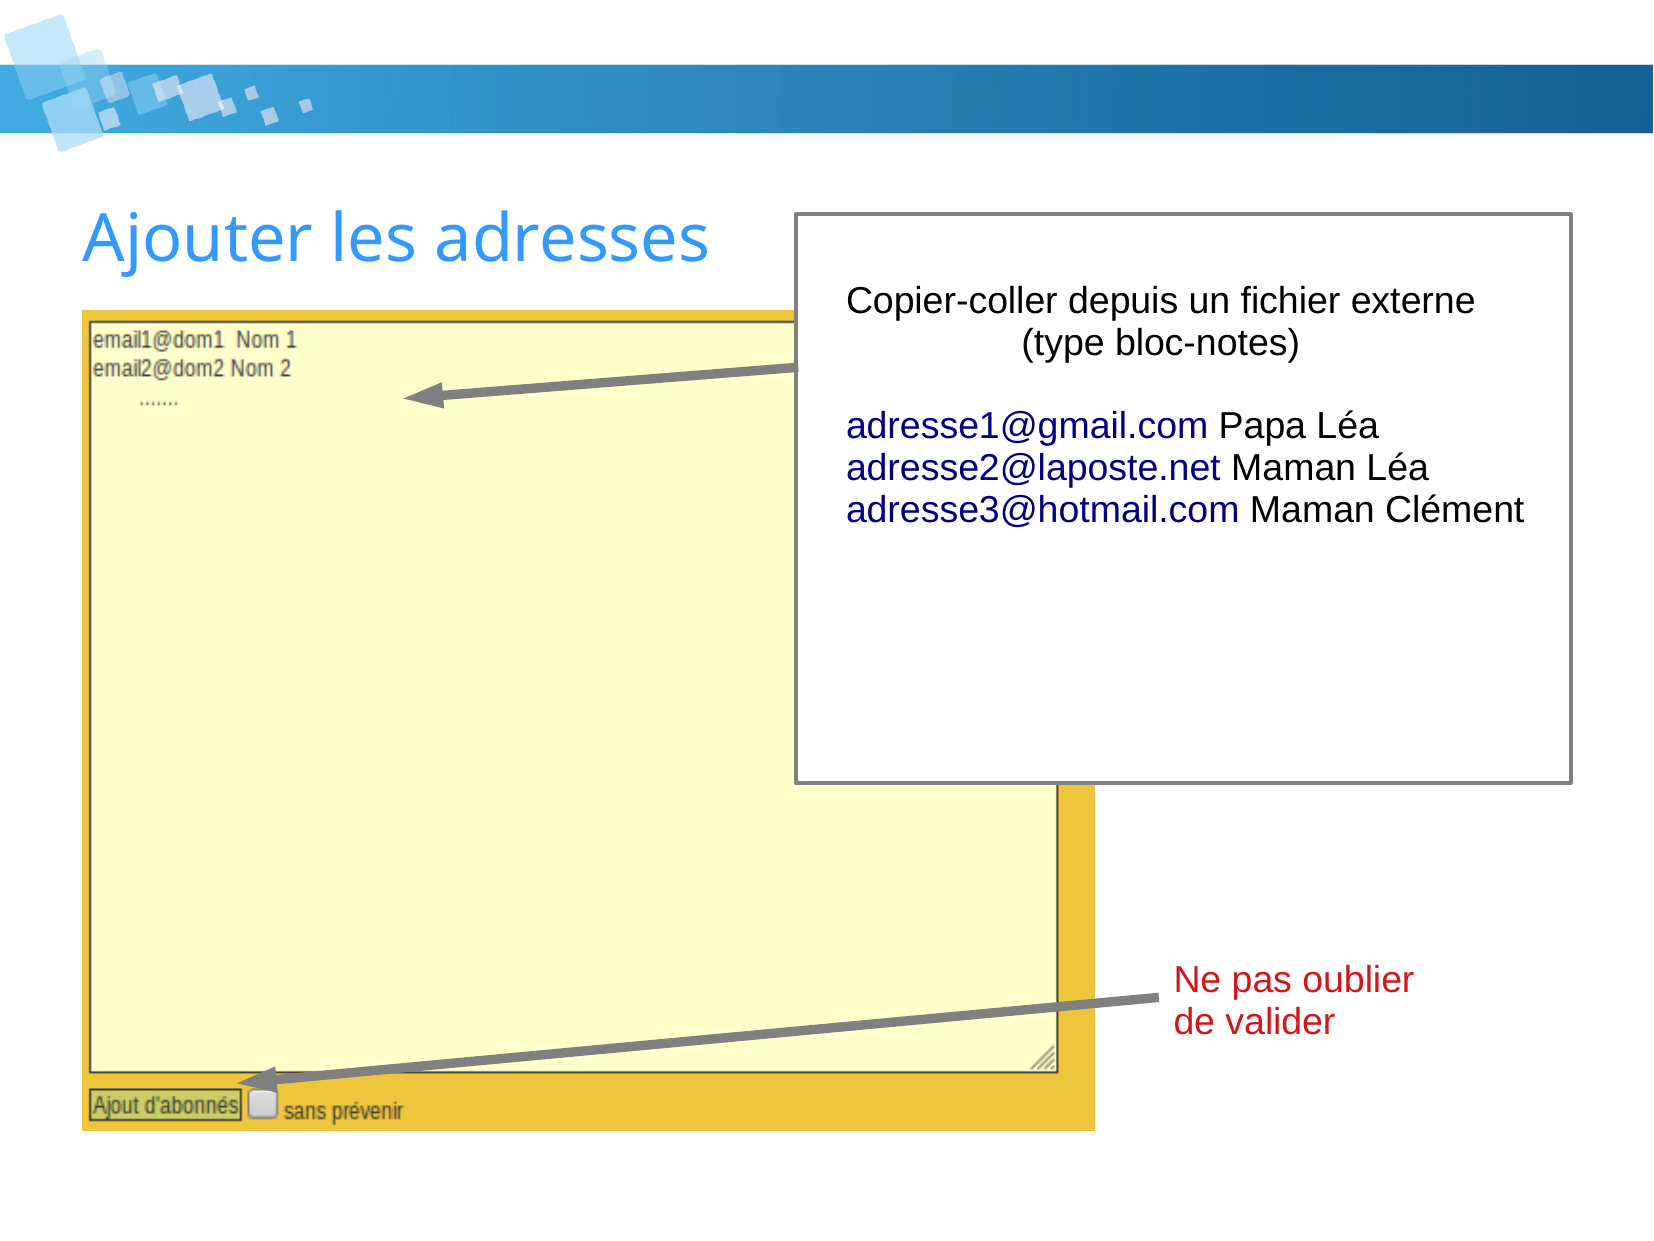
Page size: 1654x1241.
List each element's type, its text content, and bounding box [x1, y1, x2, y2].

title Ajouter les adresses [82, 132, 1571, 310]
picture [0, 0, 1653, 1238]
text_box [795, 214, 1571, 783]
text_box Copier-coller depuis un fichier externe (type bloc-notes) [831, 271, 1529, 371]
text_box Ne pas oublier de valider [1158, 951, 1430, 1051]
text_box adresse1@gmail.com Papa Léa adresse2@laposte.net Maman Léa adresse3@hotmail.com Maman Clément [831, 396, 1555, 580]
